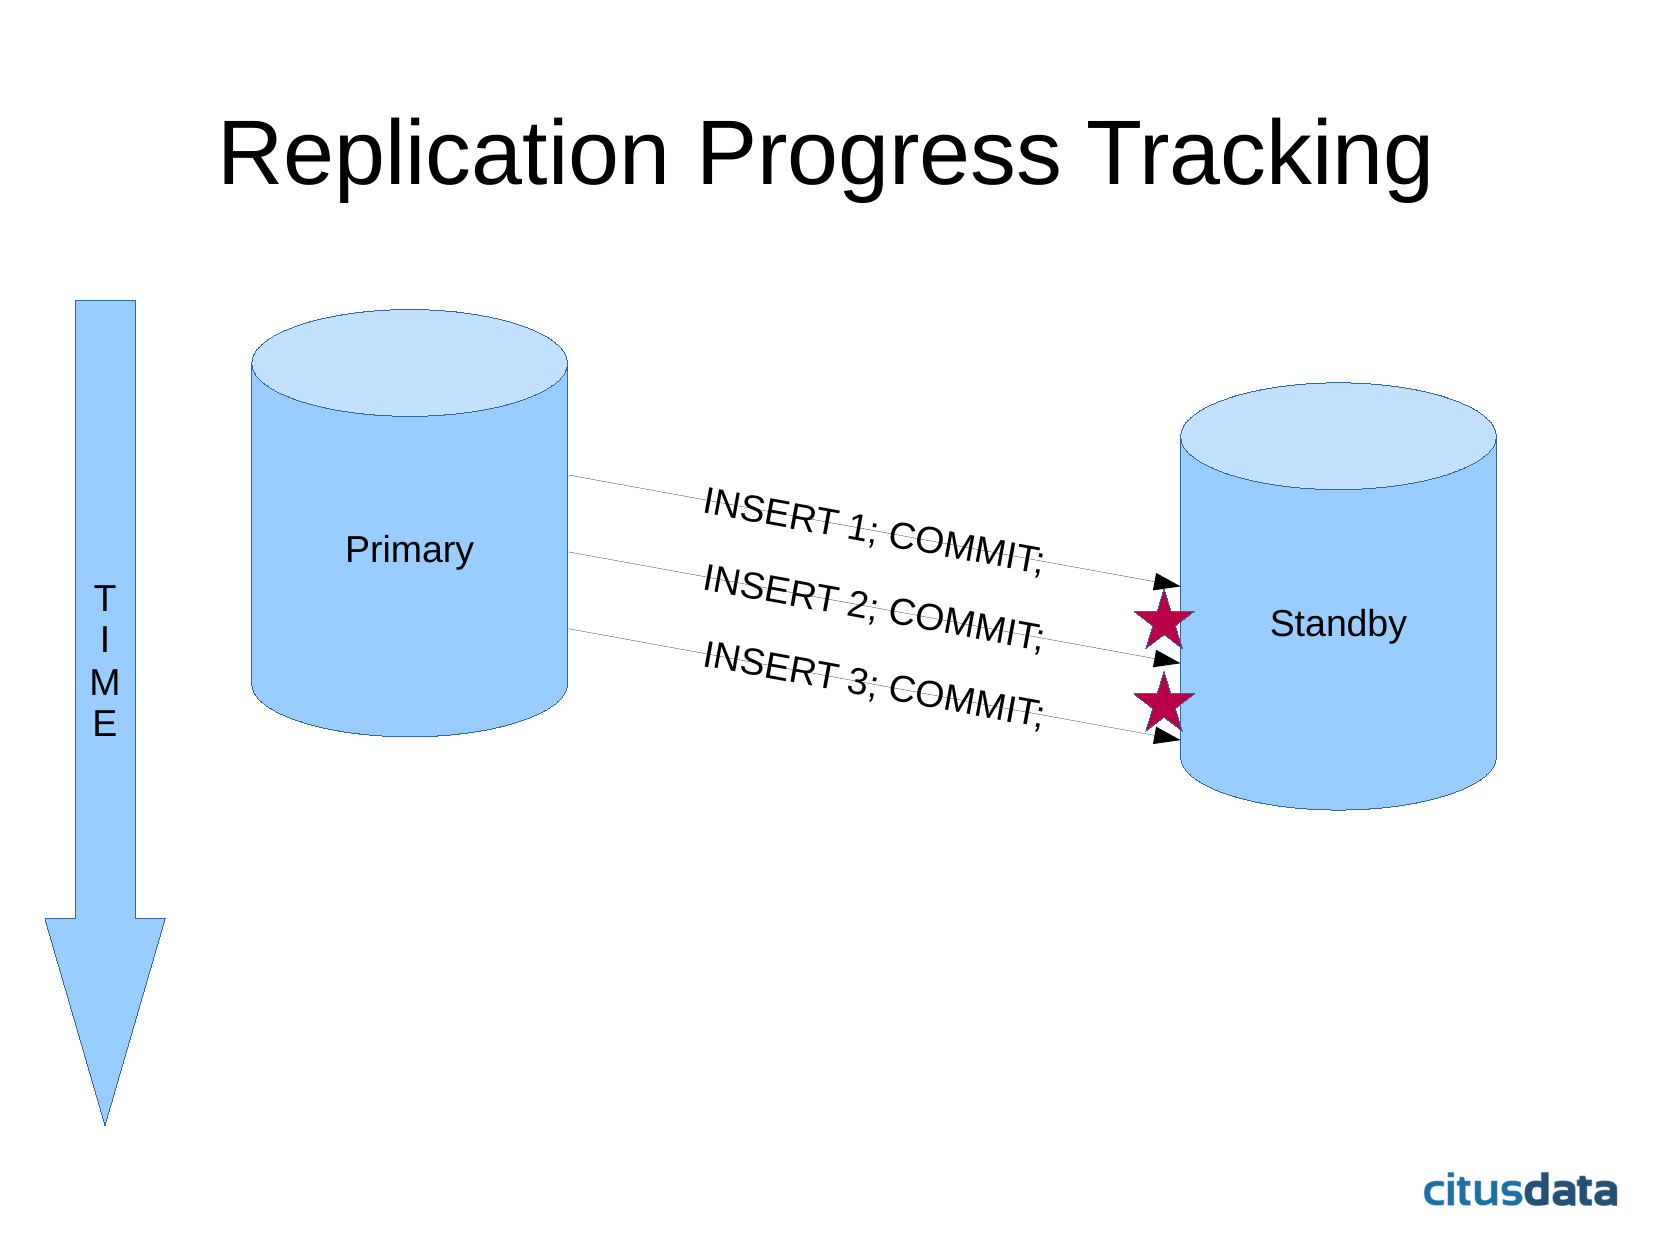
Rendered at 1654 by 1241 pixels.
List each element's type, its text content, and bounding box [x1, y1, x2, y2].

picture [1420, 1167, 1622, 1209]
title Replication Progress Tracking [82, 49, 1571, 257]
text_box Standby [1180, 439, 1497, 811]
text_box [1134, 588, 1195, 649]
text_box [1134, 671, 1195, 732]
text_box T I M E [45, 300, 166, 1126]
text_box Primary [251, 365, 568, 737]
